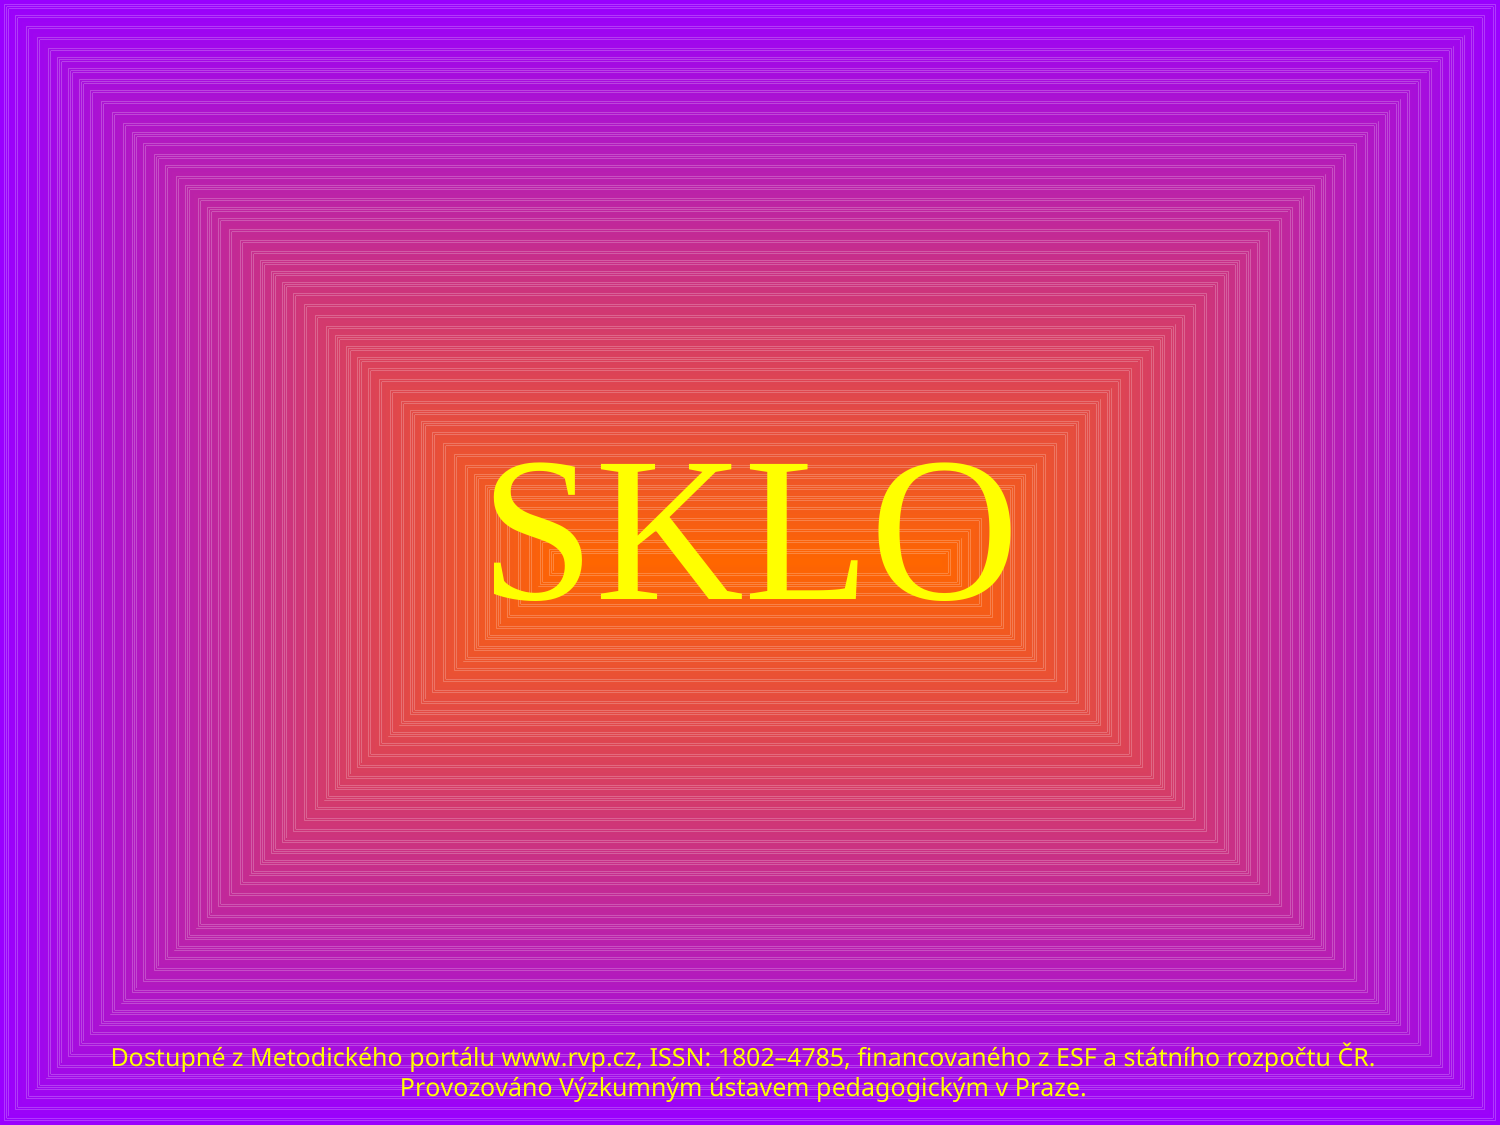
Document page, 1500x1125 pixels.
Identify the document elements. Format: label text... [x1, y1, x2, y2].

text_box Dostupné z Metodického portálu www.rvp.cz, ISSN: 1802–4785, financovaného z ESF a státního rozpočtu ČR. Provozováno Výzkumným ústavem pedagogickým v Praze. [35, 1041, 1454, 1102]
text_box SKLO [0, 385, 1500, 649]
